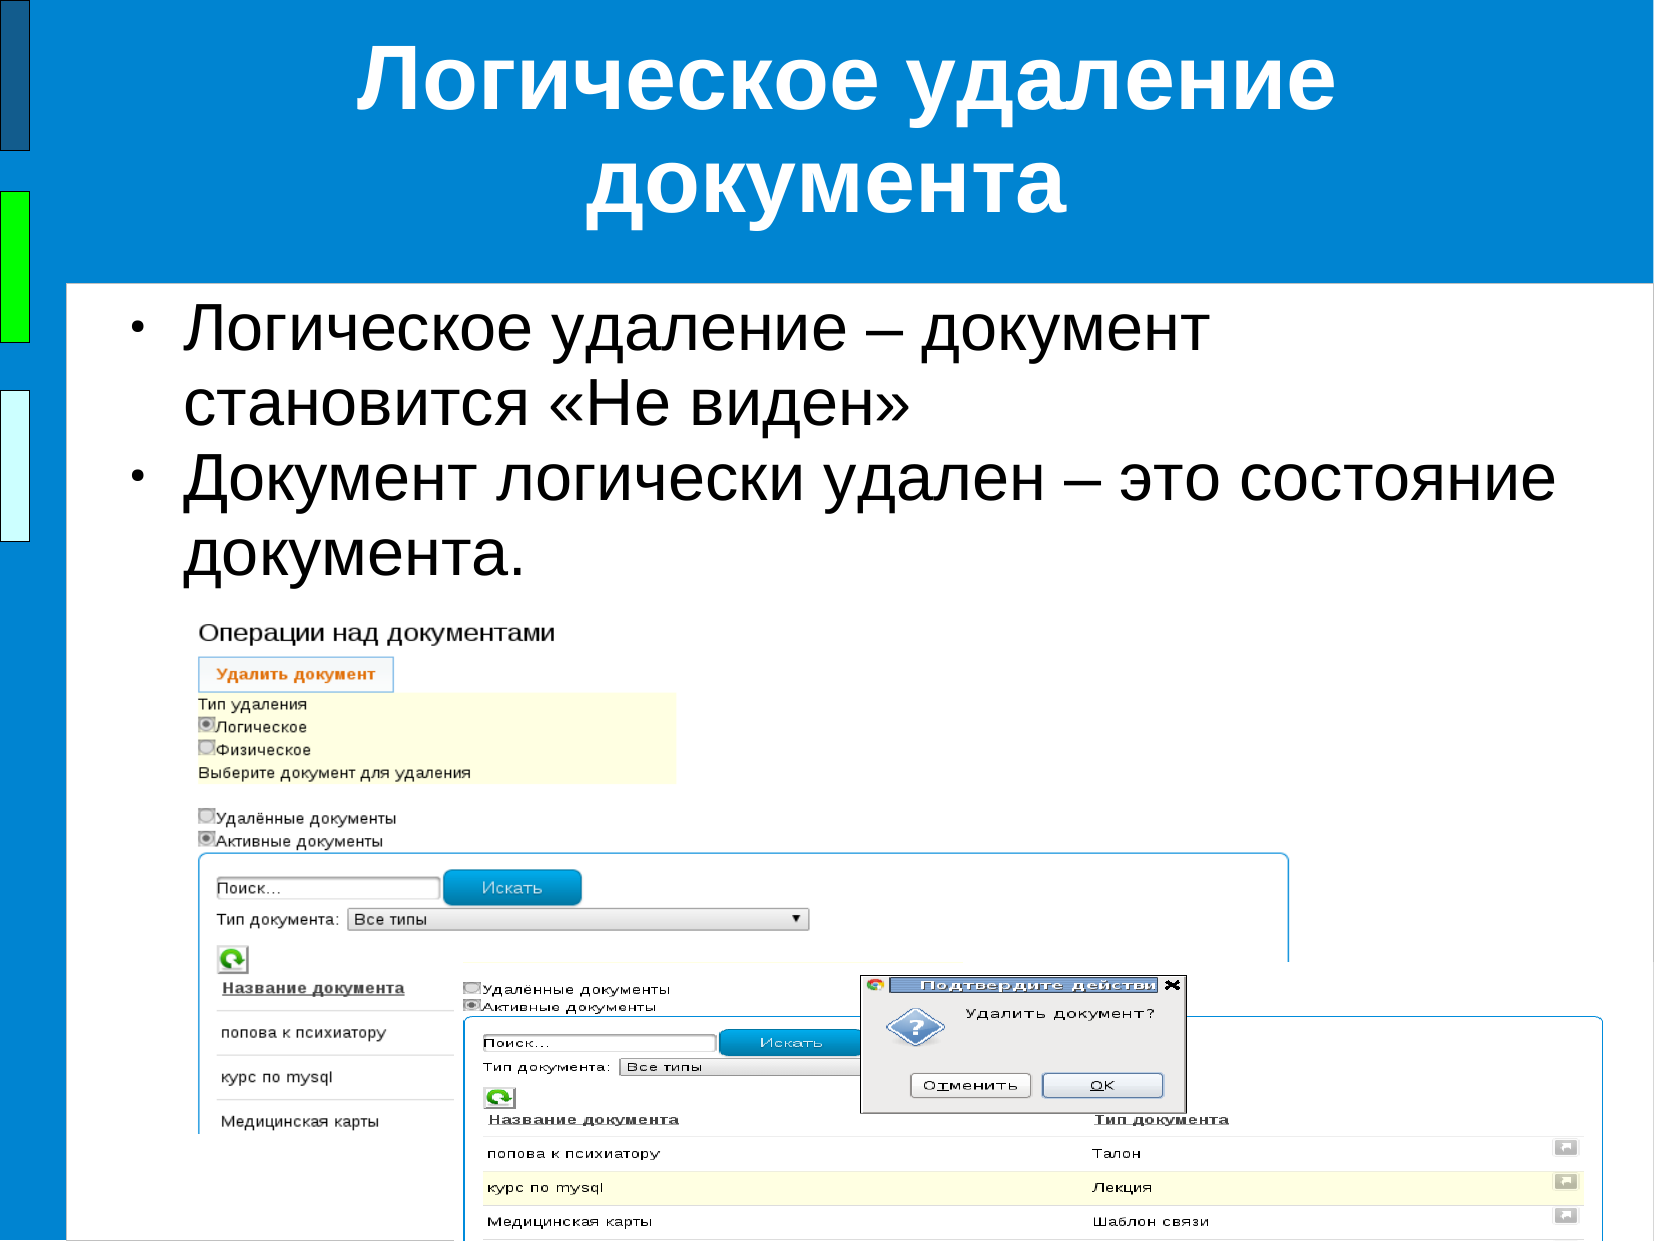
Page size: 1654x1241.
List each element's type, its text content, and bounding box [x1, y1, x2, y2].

list Логическое удаление – документ становится «Не виден» Документ логически удален – это состояние документа. [82, 290, 1571, 1094]
title Логическое удаление документа [82, 26, 1571, 232]
picture [173, 611, 1654, 1241]
